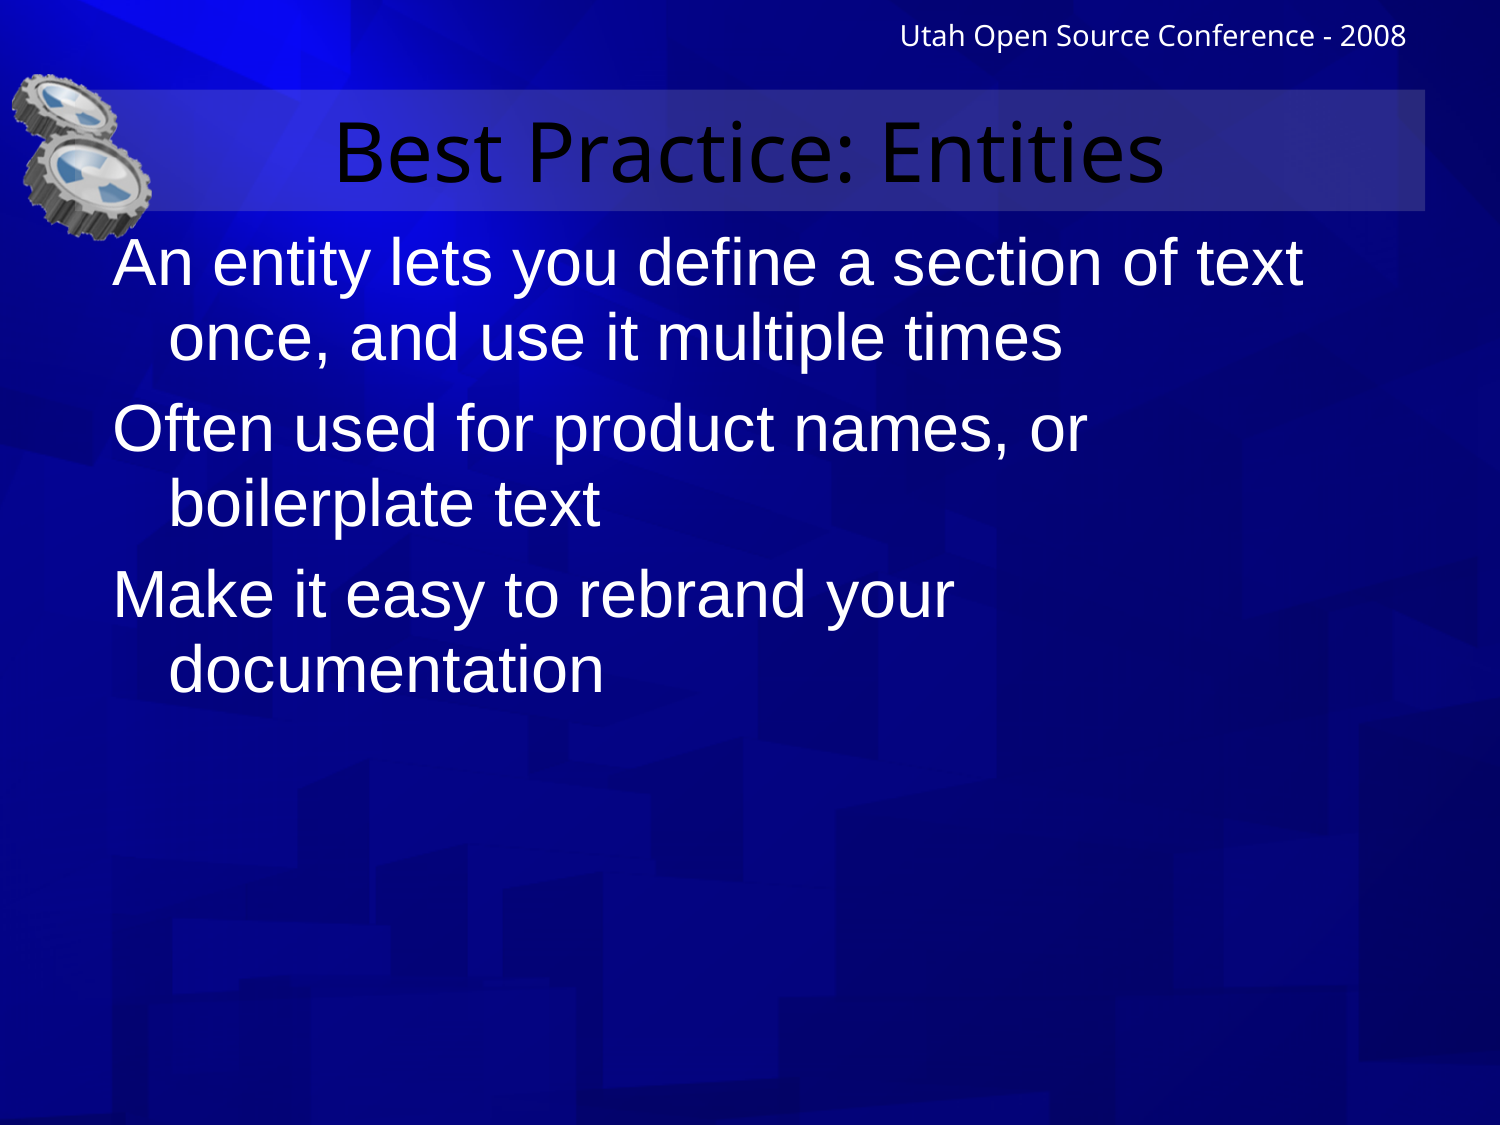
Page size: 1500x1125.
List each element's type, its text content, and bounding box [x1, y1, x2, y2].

picture [0, 0, 1500, 1125]
title Best Practice: Entities [75, 96, 1426, 204]
list An entity lets you define a section of text once, and use it multiple times Often used for product names, or boilerplate text Make it easy to rebrand your documentation [112, 224, 1388, 998]
